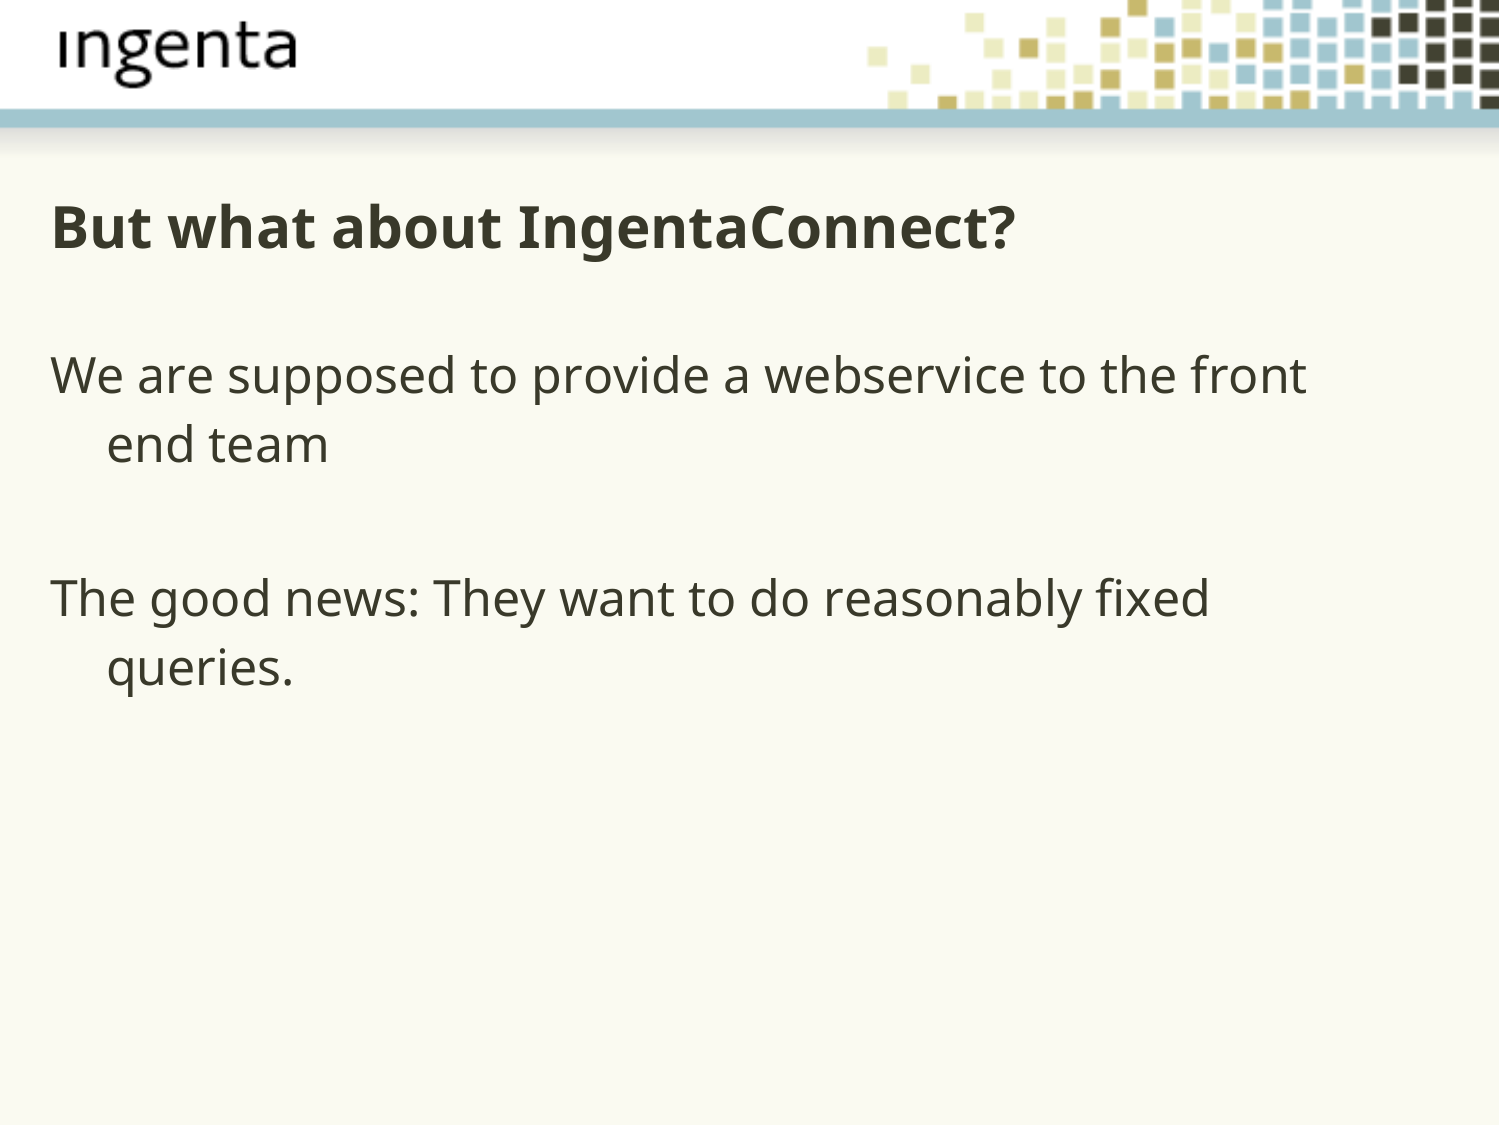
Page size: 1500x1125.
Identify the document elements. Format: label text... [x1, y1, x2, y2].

list We are supposed to provide a webservice to the front end team The good news: They want to do reasonably fixed queries. [50, 262, 1375, 975]
picture [0, 0, 1499, 1125]
title But what about IngentaConnect? [50, 187, 1375, 262]
